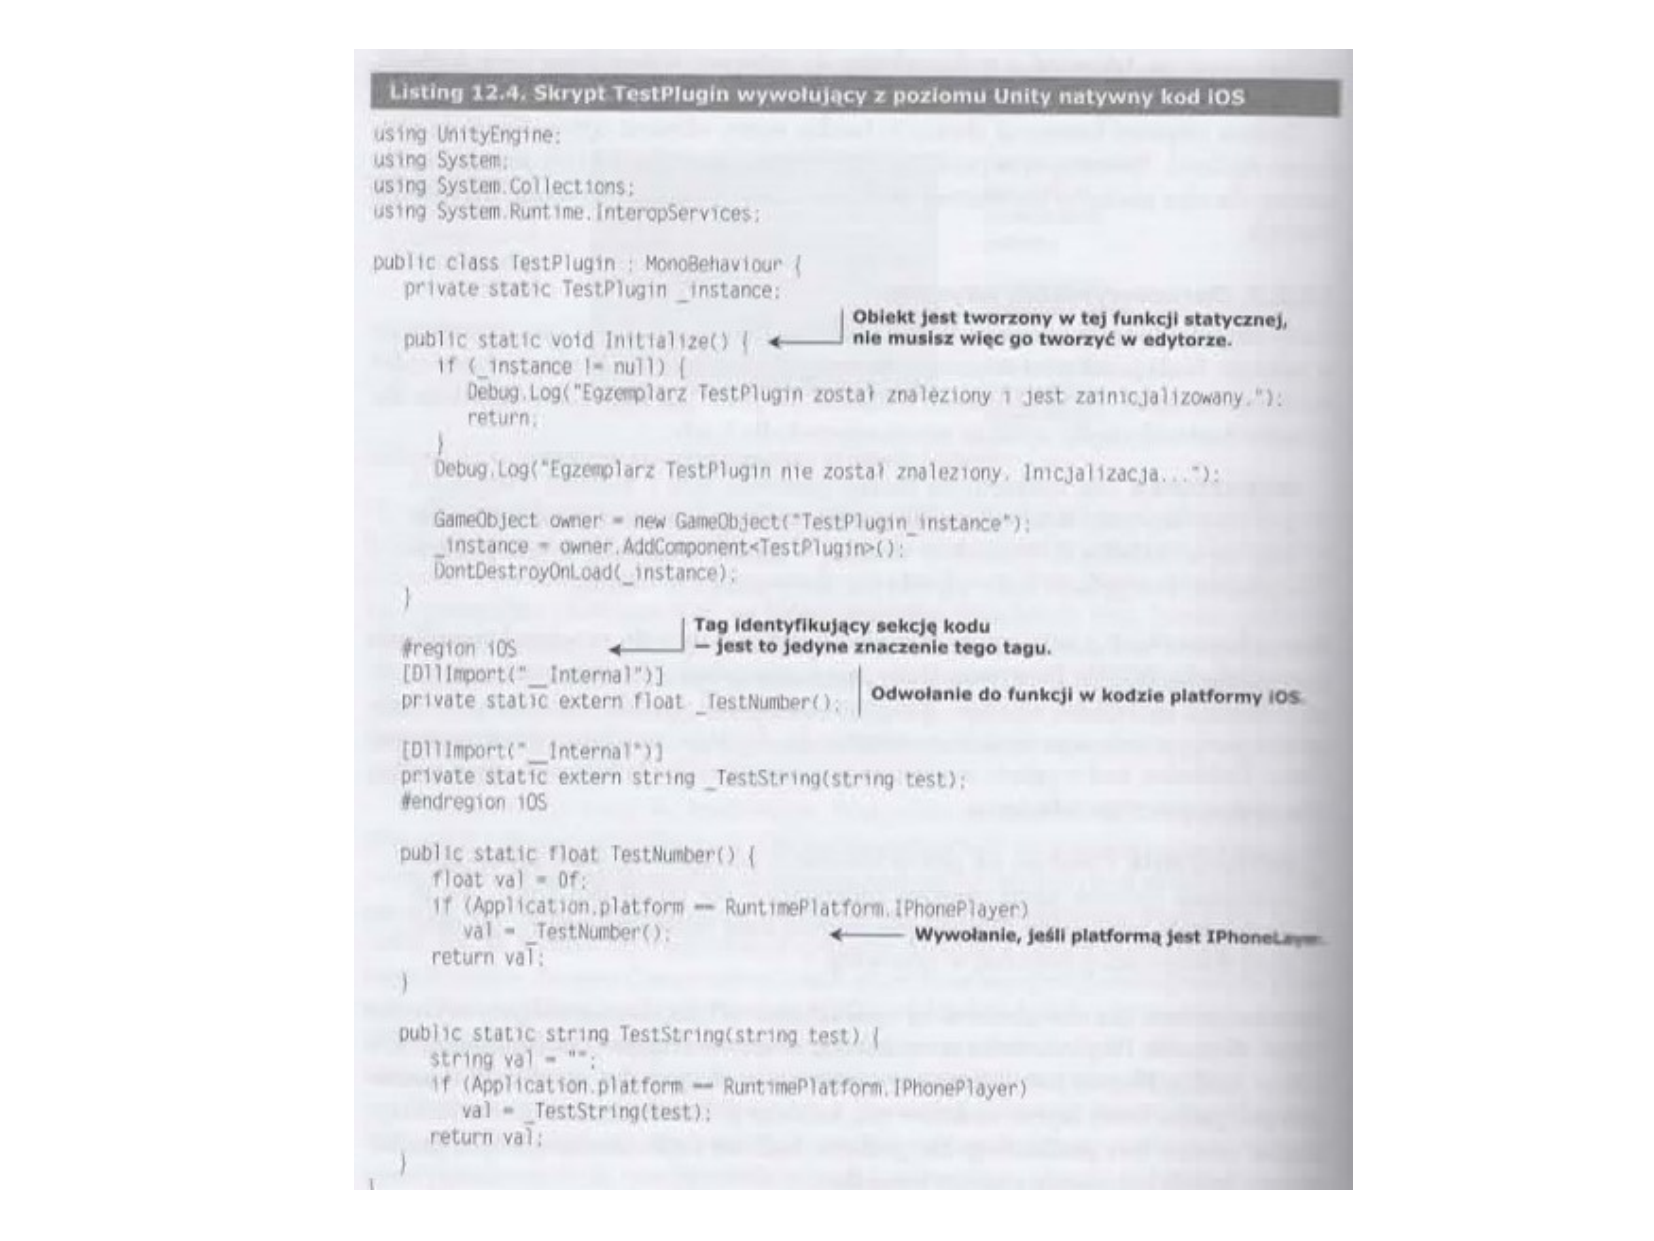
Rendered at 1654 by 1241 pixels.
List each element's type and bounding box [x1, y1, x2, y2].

picture [354, 49, 1353, 1190]
